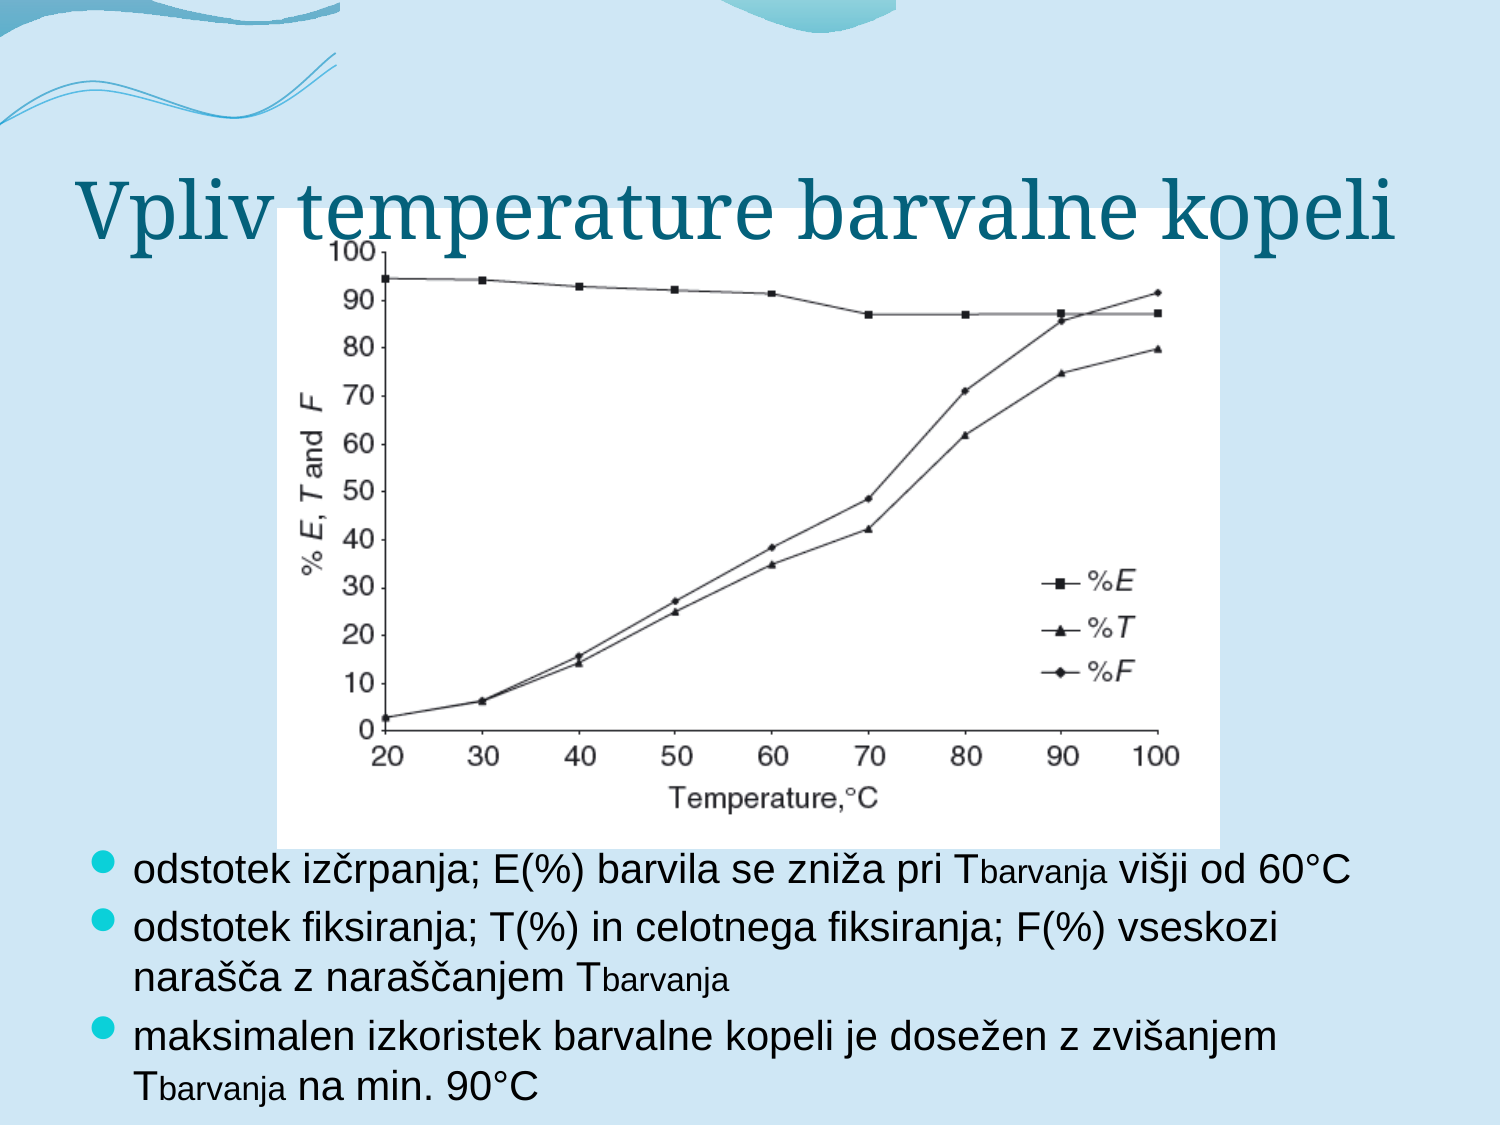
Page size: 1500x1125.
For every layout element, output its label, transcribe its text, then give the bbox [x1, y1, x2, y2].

title Vpliv temperature barvalne kopeli [75, 67, 1425, 256]
picture [277, 256, 1220, 834]
text_box odstotek izčrpanja; E(%) barvila se zniža pri Tbarvanja višji od 60°C odstotek fiksiranja; T(%) in celotnega fiksiranja; F(%) vseskozi narašča z naraščanjem Tbarvanja maksimalen izkoristek barvalne kopeli je dosežen z zvišanjem Tbarvanja na min. 90°C [73, 834, 1424, 1125]
